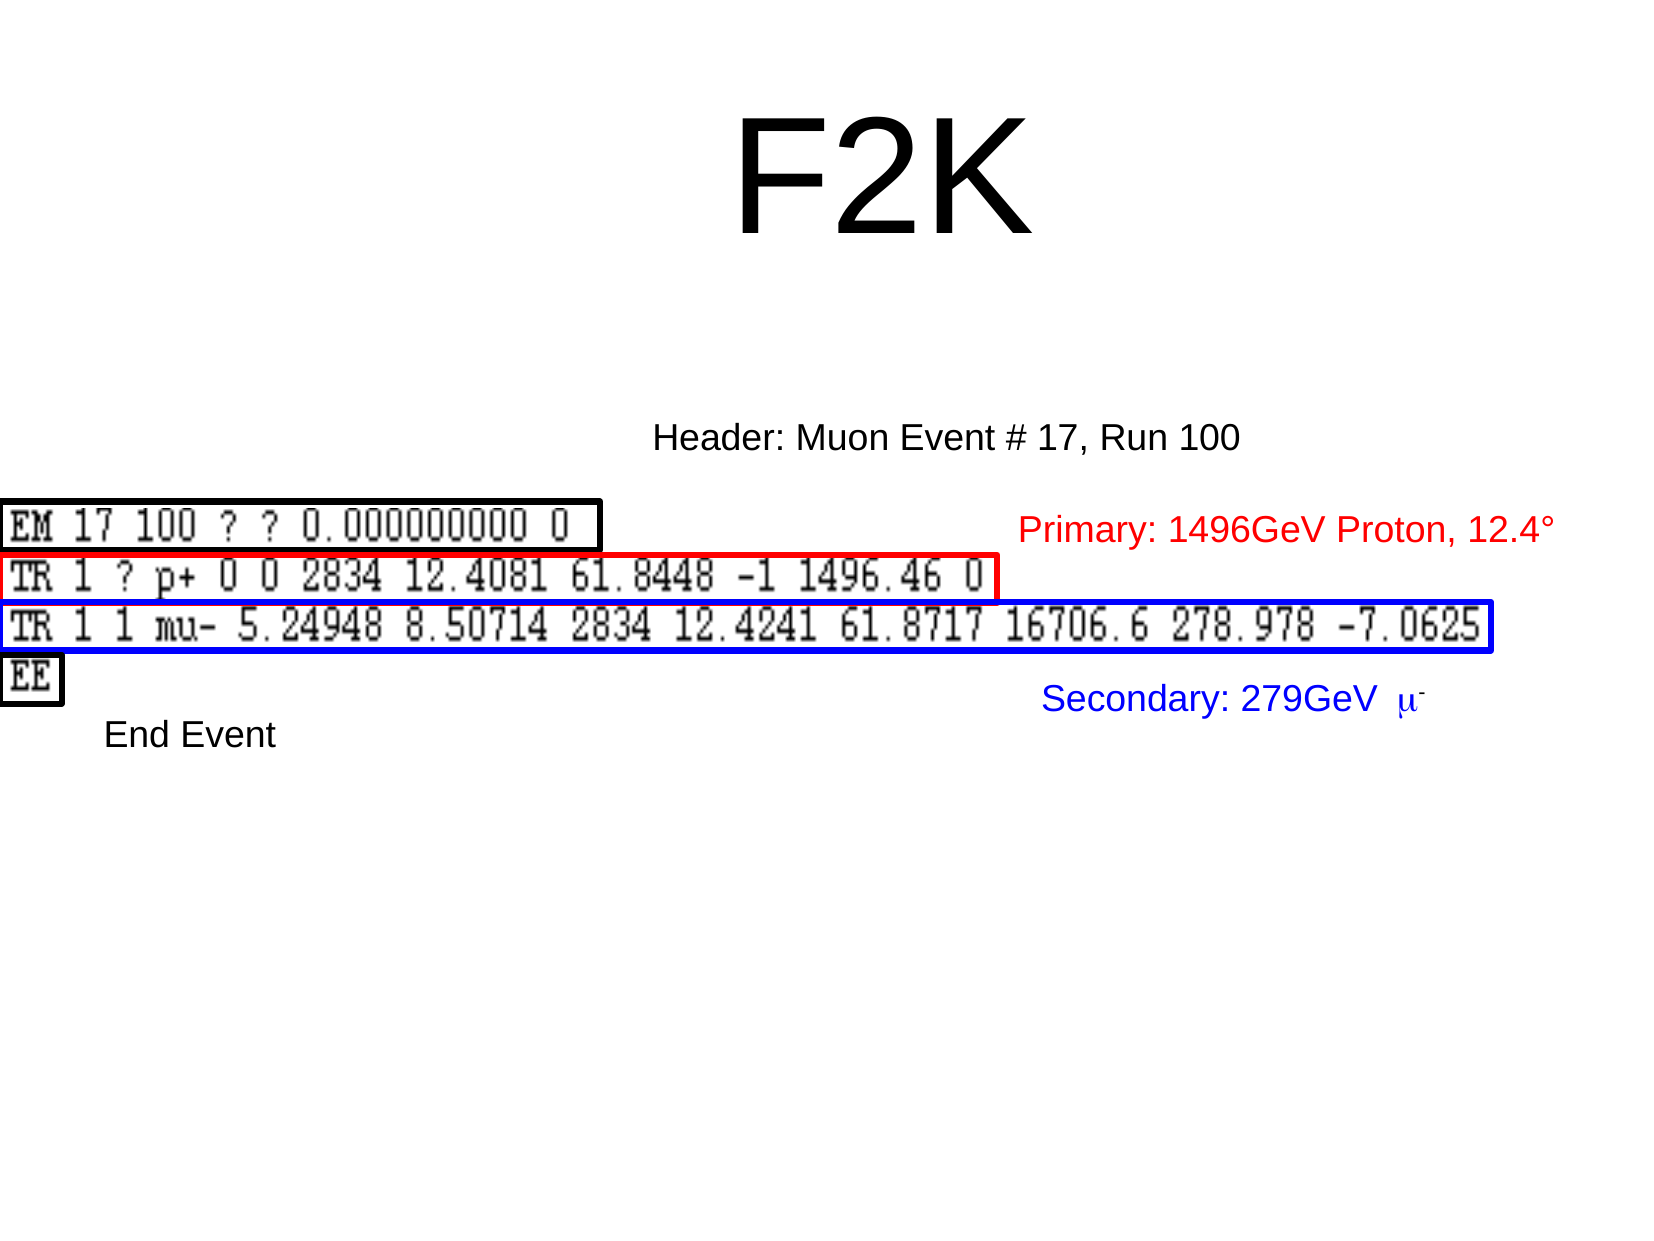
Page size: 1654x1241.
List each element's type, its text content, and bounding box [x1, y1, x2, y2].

text_box Secondary: 279GeV m- [1026, 670, 1431, 742]
picture [3, 658, 59, 701]
picture [3, 508, 597, 547]
text_box Primary: 1496GeV Proton, 12.4° [1003, 501, 1573, 573]
picture [3, 558, 994, 599]
text_box F2K [714, 75, 1051, 338]
picture [3, 508, 1654, 735]
picture [3, 605, 1488, 647]
text_box End Event [88, 705, 291, 777]
text_box Header: Muon Event # 17, Run 100 [637, 408, 1246, 480]
